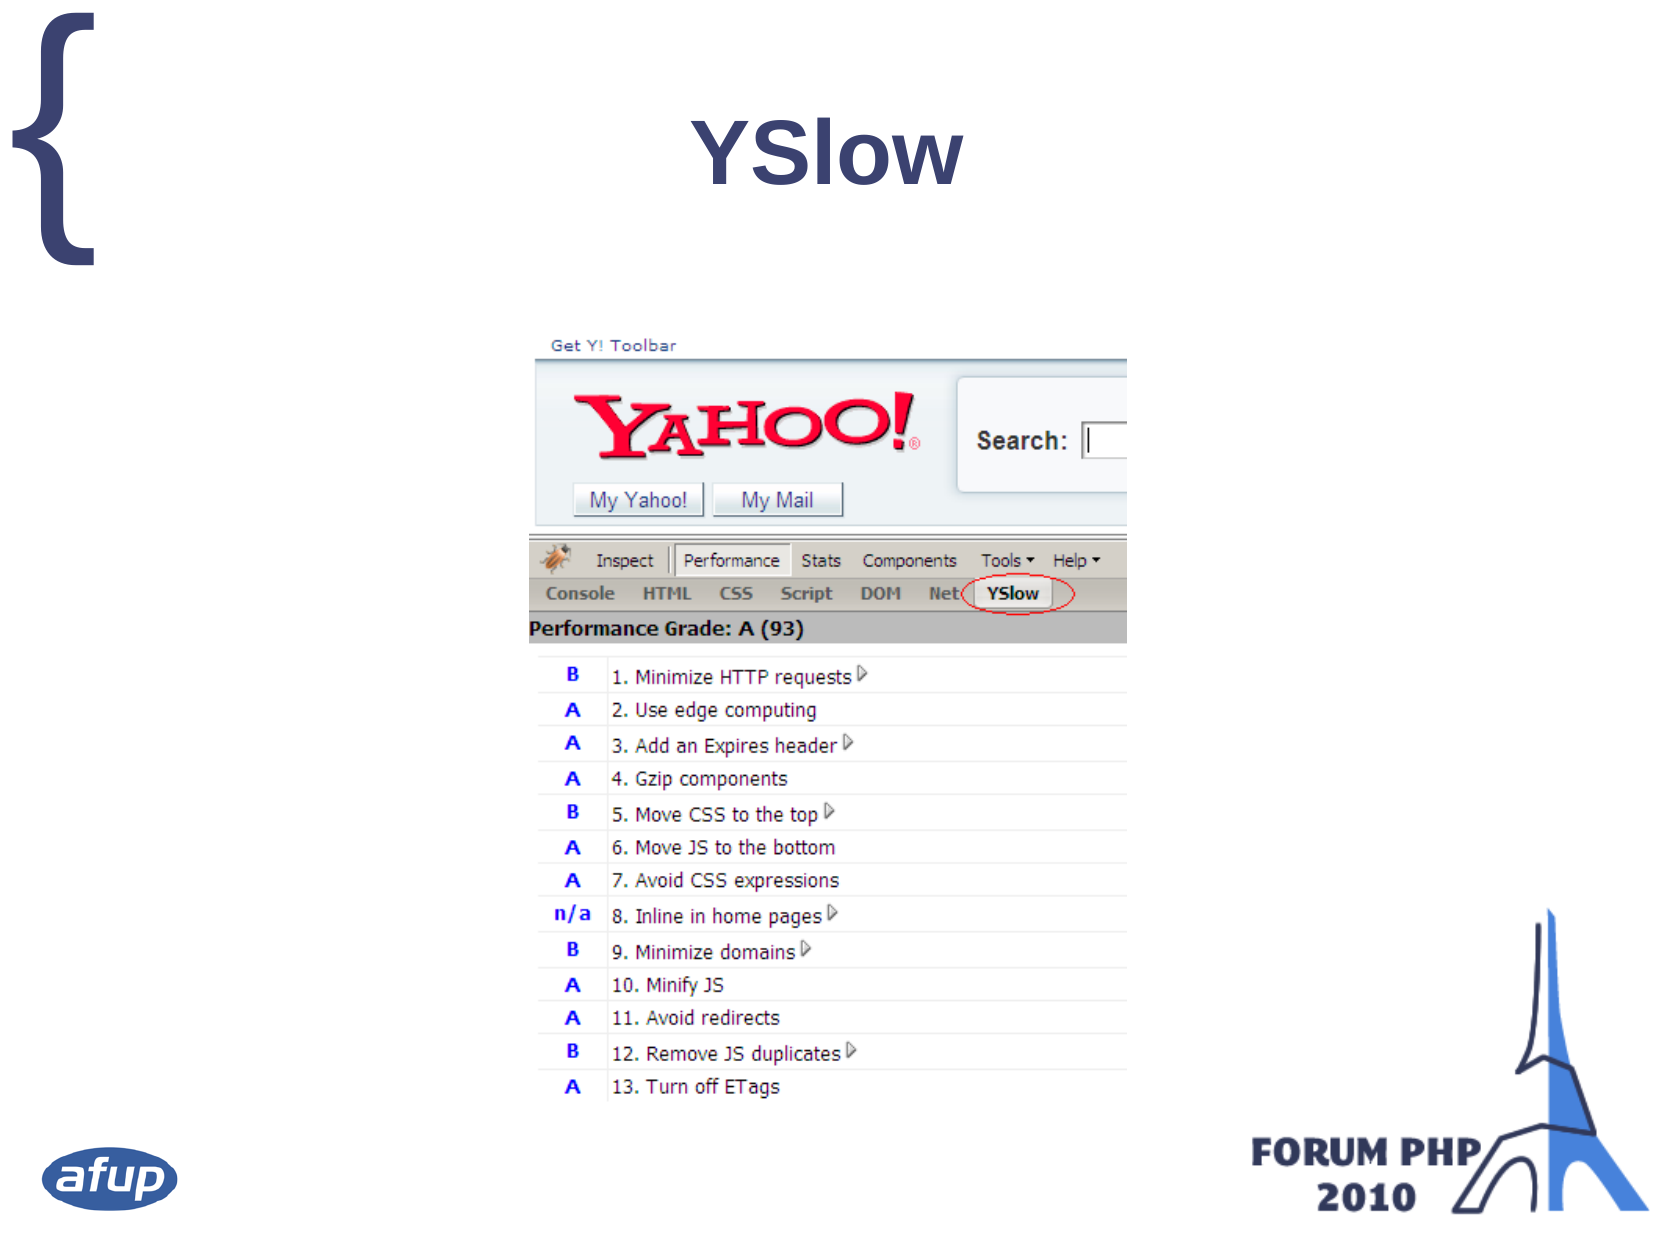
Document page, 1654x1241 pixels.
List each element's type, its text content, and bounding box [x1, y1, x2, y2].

picture [41, 1146, 178, 1211]
picture [529, 331, 1127, 1122]
picture [1240, 872, 1650, 1241]
title YSlow [82, 56, 1571, 250]
